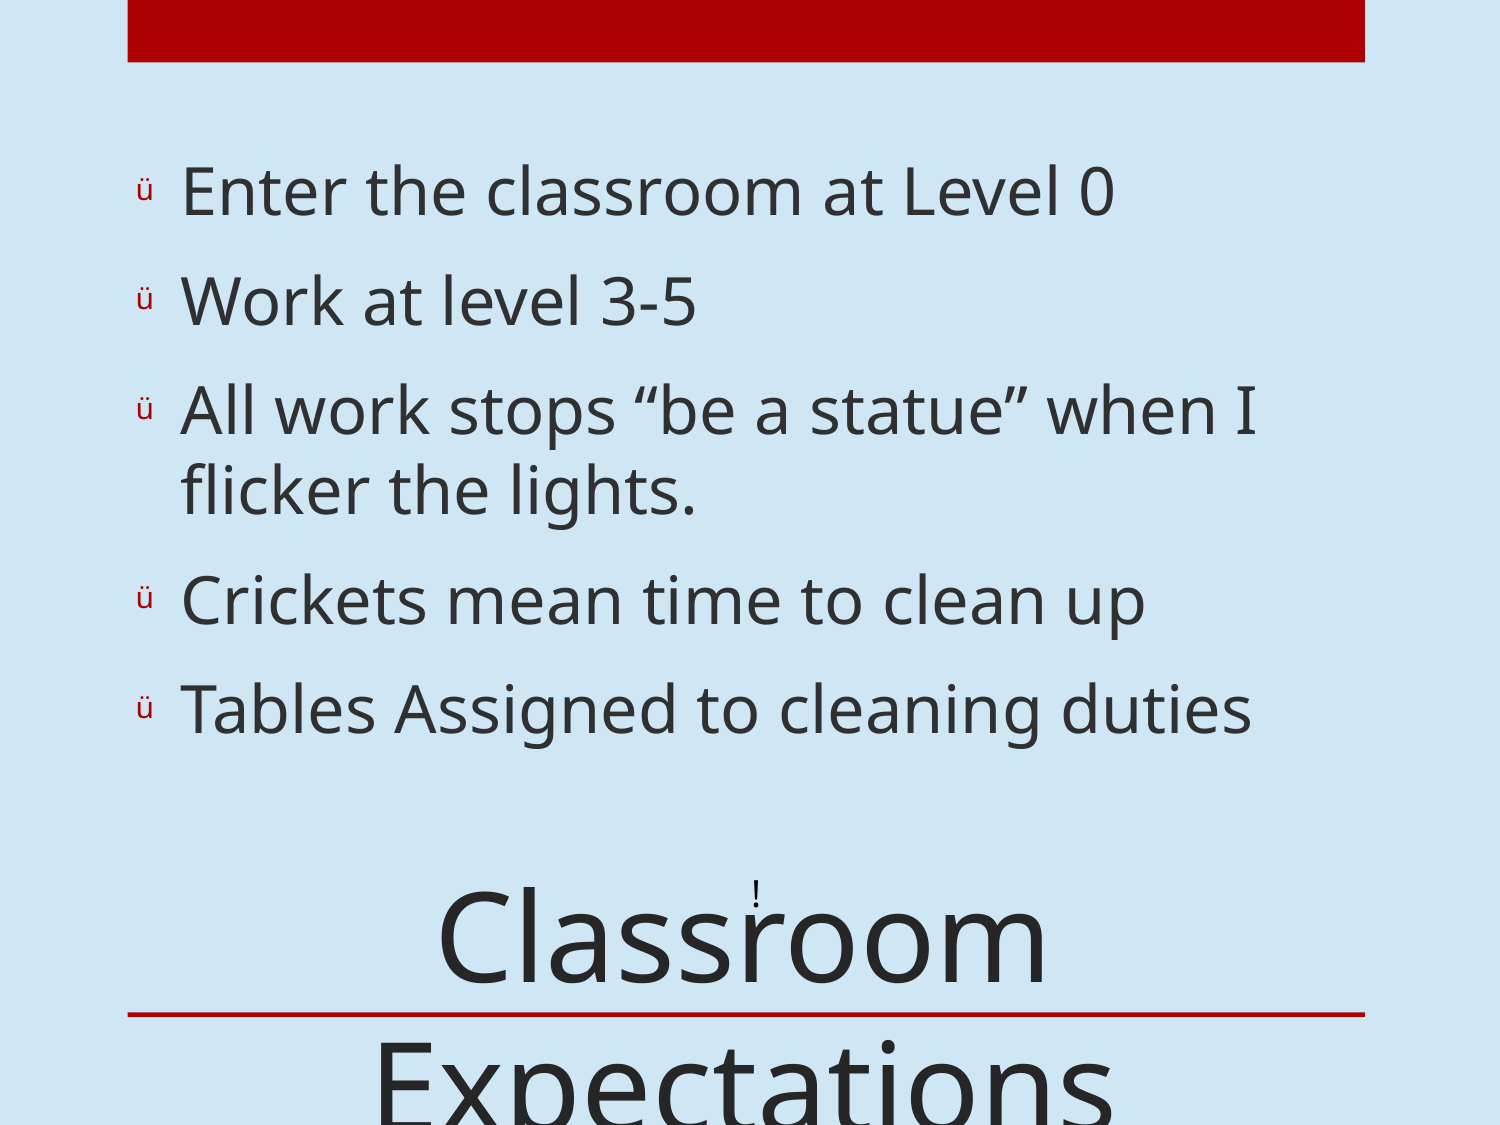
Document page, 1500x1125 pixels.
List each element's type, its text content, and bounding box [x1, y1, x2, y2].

list Enter the classroom at Level 0 Work at level 3-5 All work stops “be a statue” when I flicker the lights. Crickets mean time to clean up Tables Assigned to cleaning duties [120, 141, 1359, 805]
text_box ! [162, 862, 1350, 923]
title Classroom Expectations [125, 850, 1363, 1001]
